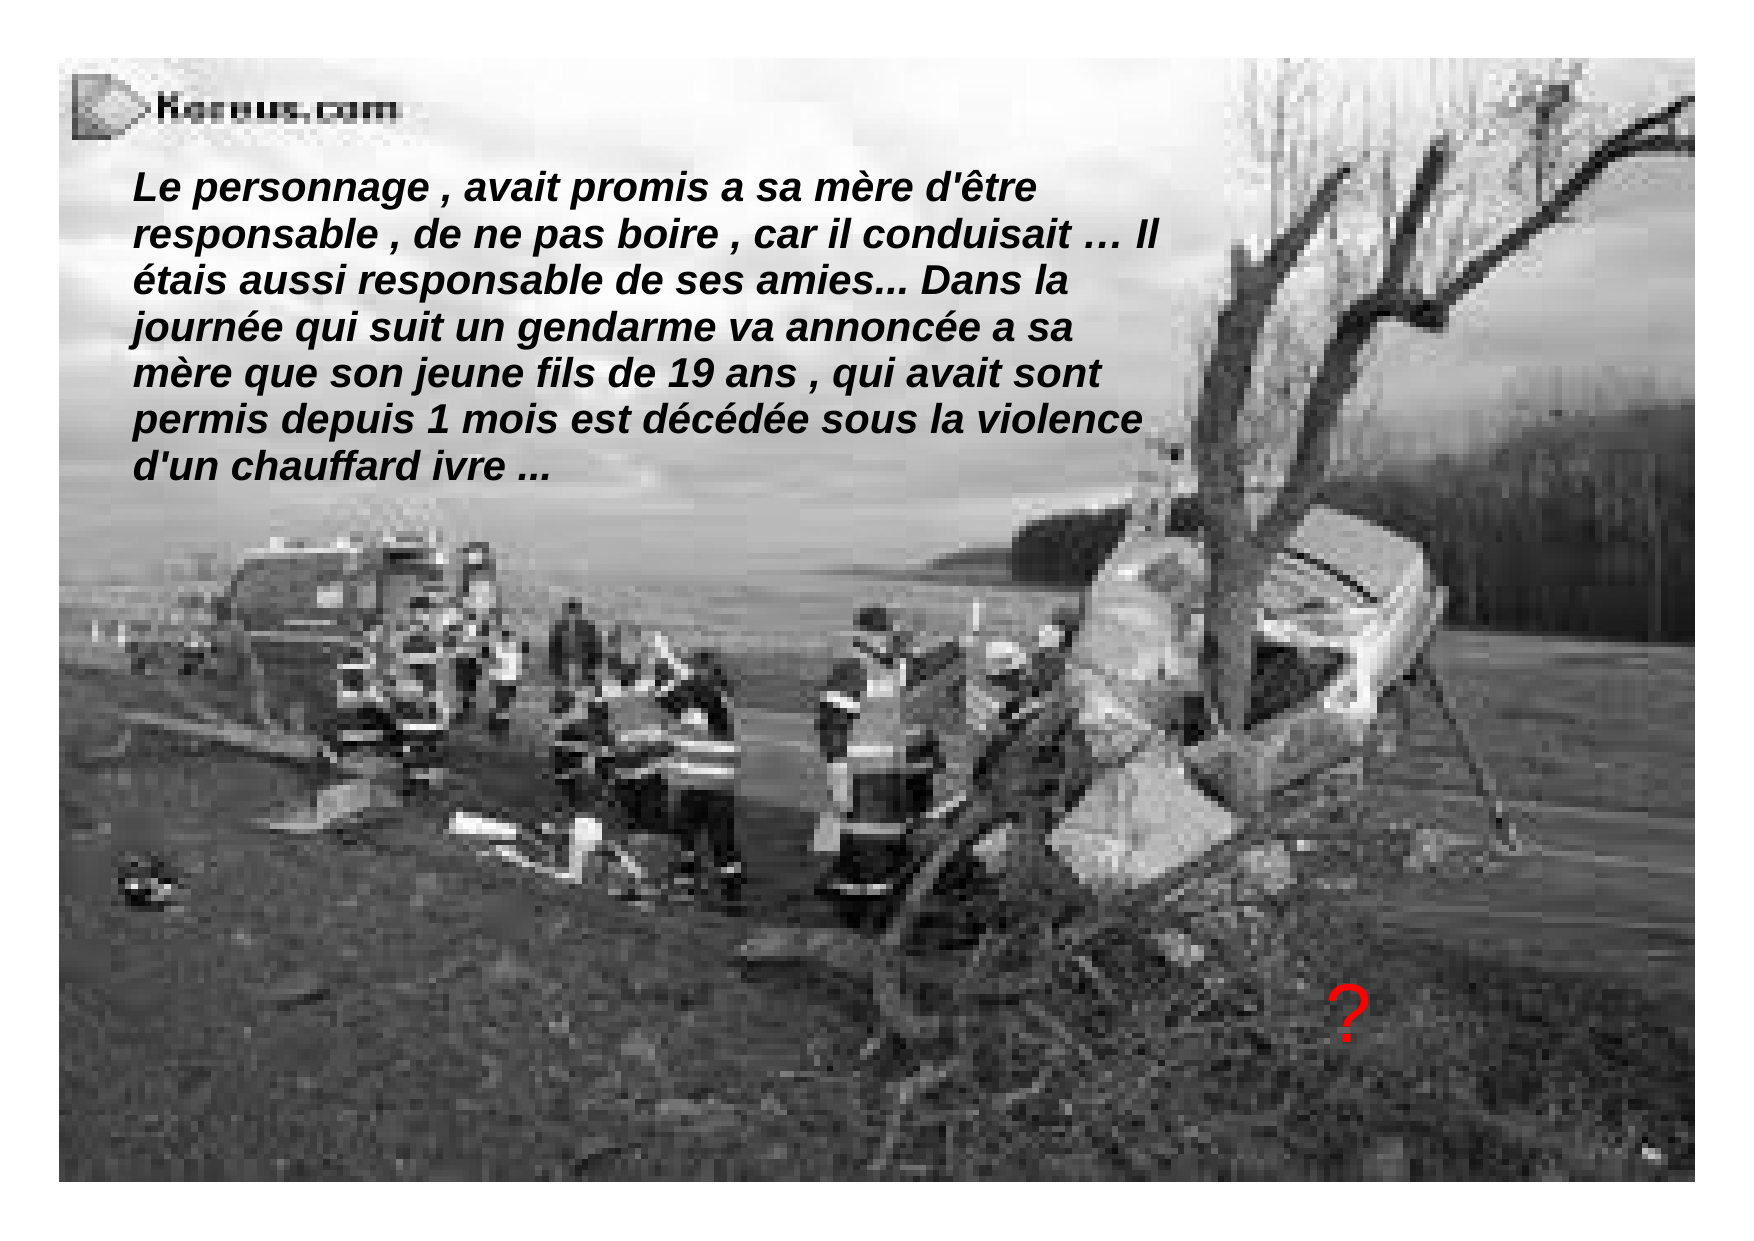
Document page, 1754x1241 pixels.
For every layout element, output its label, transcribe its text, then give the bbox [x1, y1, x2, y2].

text_box ? [1310, 959, 1695, 1181]
text_box Le personnage , avait promis a sa mère d'être responsable , de ne pas boire , car il conduisait … Il étais aussi responsable de ses amies... Dans la journée qui suit un gendarme va annoncée a sa mère que son jeune fils de 19 ans , qui avait sont permis depuis 1 mois est décédée sous la violence d'un chauffard ivre ... [118, 156, 1182, 502]
picture [59, 58, 1695, 1182]
